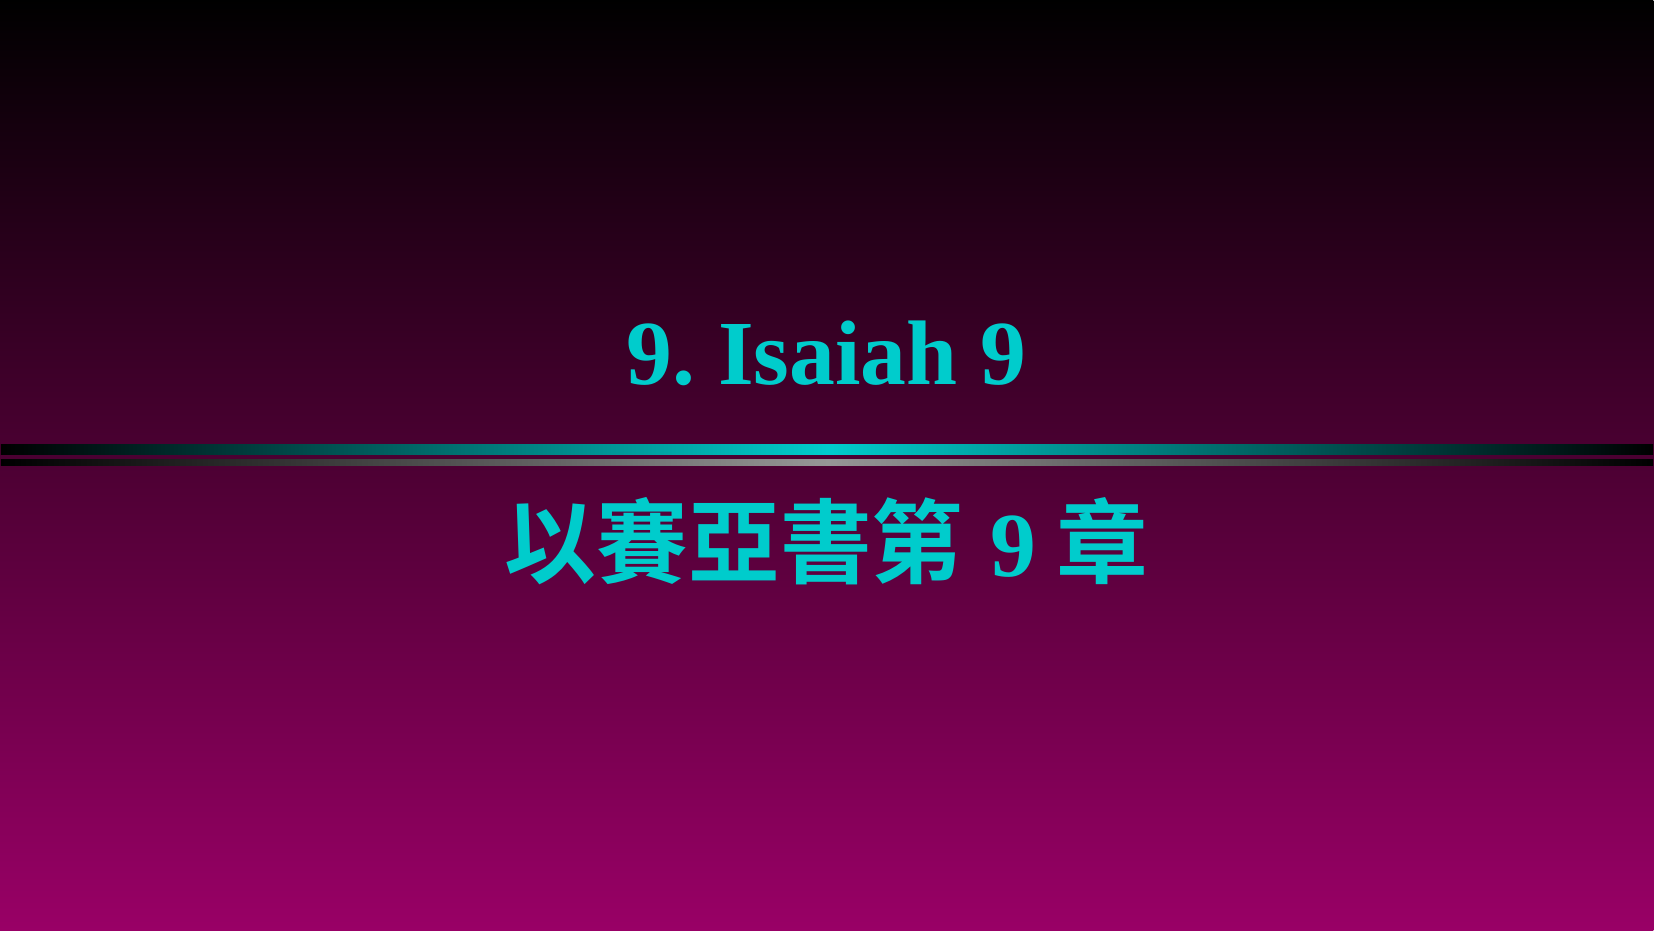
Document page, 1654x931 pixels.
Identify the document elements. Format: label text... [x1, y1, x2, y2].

title 9. Isaiah 9 以賽亞書第9章 [124, 251, 1530, 604]
